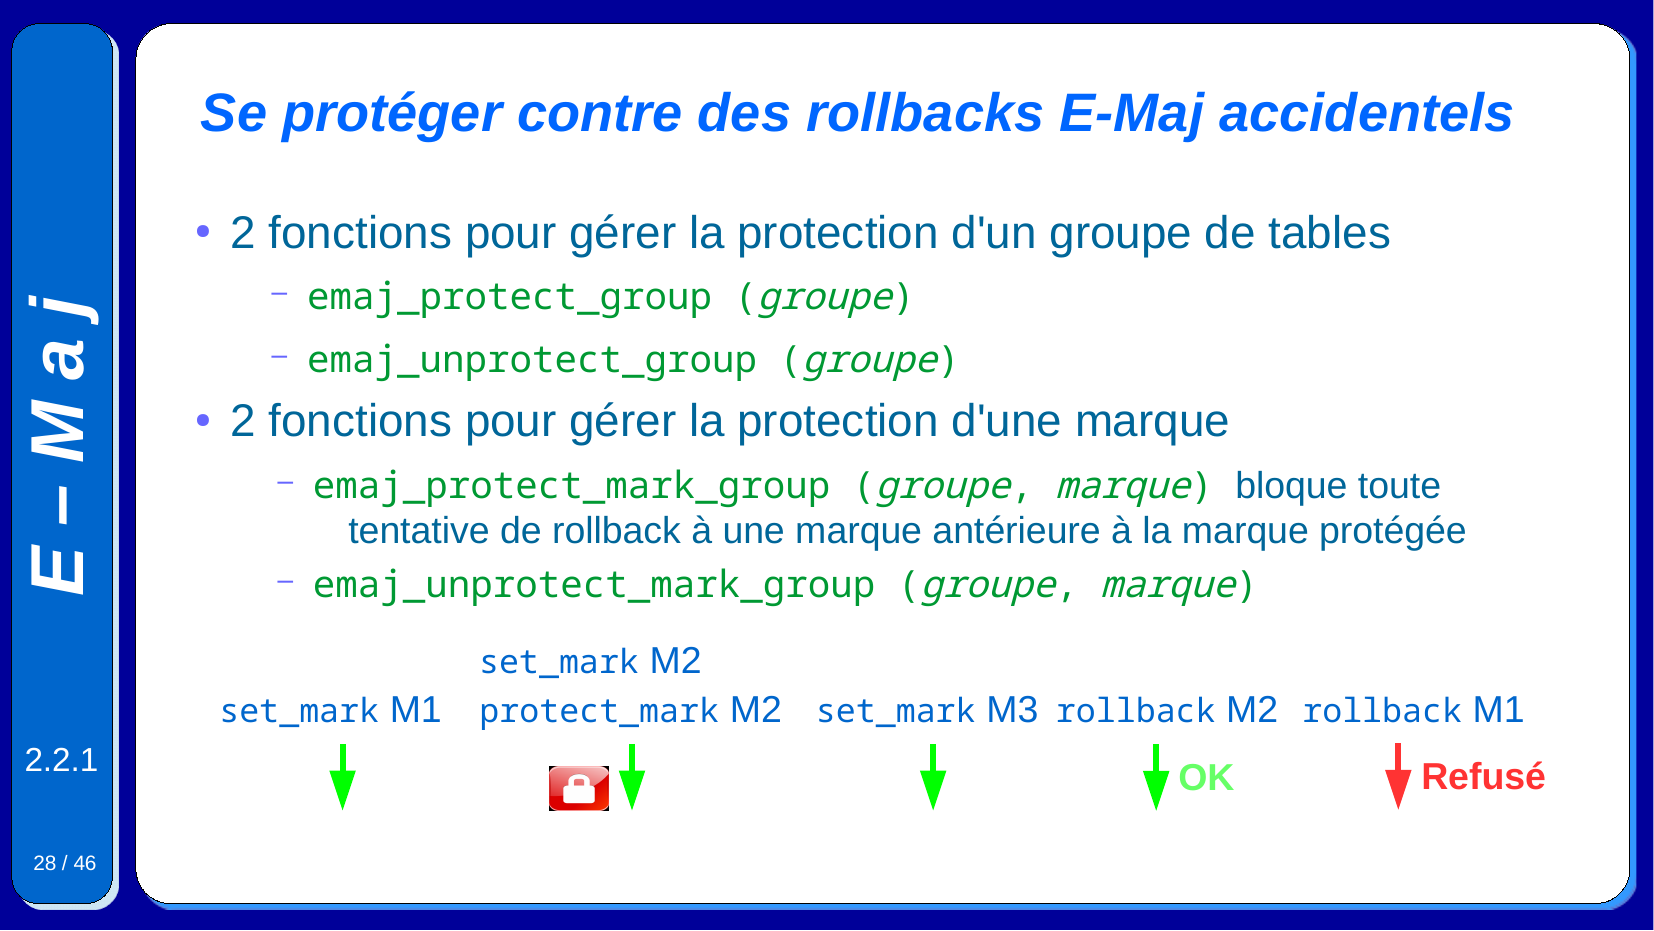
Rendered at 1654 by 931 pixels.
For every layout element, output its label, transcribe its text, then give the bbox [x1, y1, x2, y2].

list 2 fonctions pour gérer la protection d'un groupe de tables emaj_protect_group (groupe) emaj_unprotect_group (groupe) 2 fonctions pour gérer la protection d'une marque emaj_protect_mark_group (groupe, marque) bloque toute tentative de rollback à une marque antérieure à la marque protégée emaj_unprotect_mark_group (groupe, marque) [177, 206, 1587, 591]
text_box set_mark M1 [204, 680, 461, 739]
title Se protéger contre des rollbacks E-Maj accidentels [200, 34, 1575, 191]
text_box set_mark M2 [464, 630, 721, 680]
text_box OK [1163, 749, 1250, 806]
text_box Refusé [1396, 748, 1571, 806]
text_box rollback M1 [1287, 680, 1540, 739]
text_box protect_mark M2 [464, 680, 797, 739]
picture [549, 766, 609, 811]
text_box set_mark M3 [801, 680, 1058, 739]
text_box rollback M2 [1058, 680, 1287, 739]
